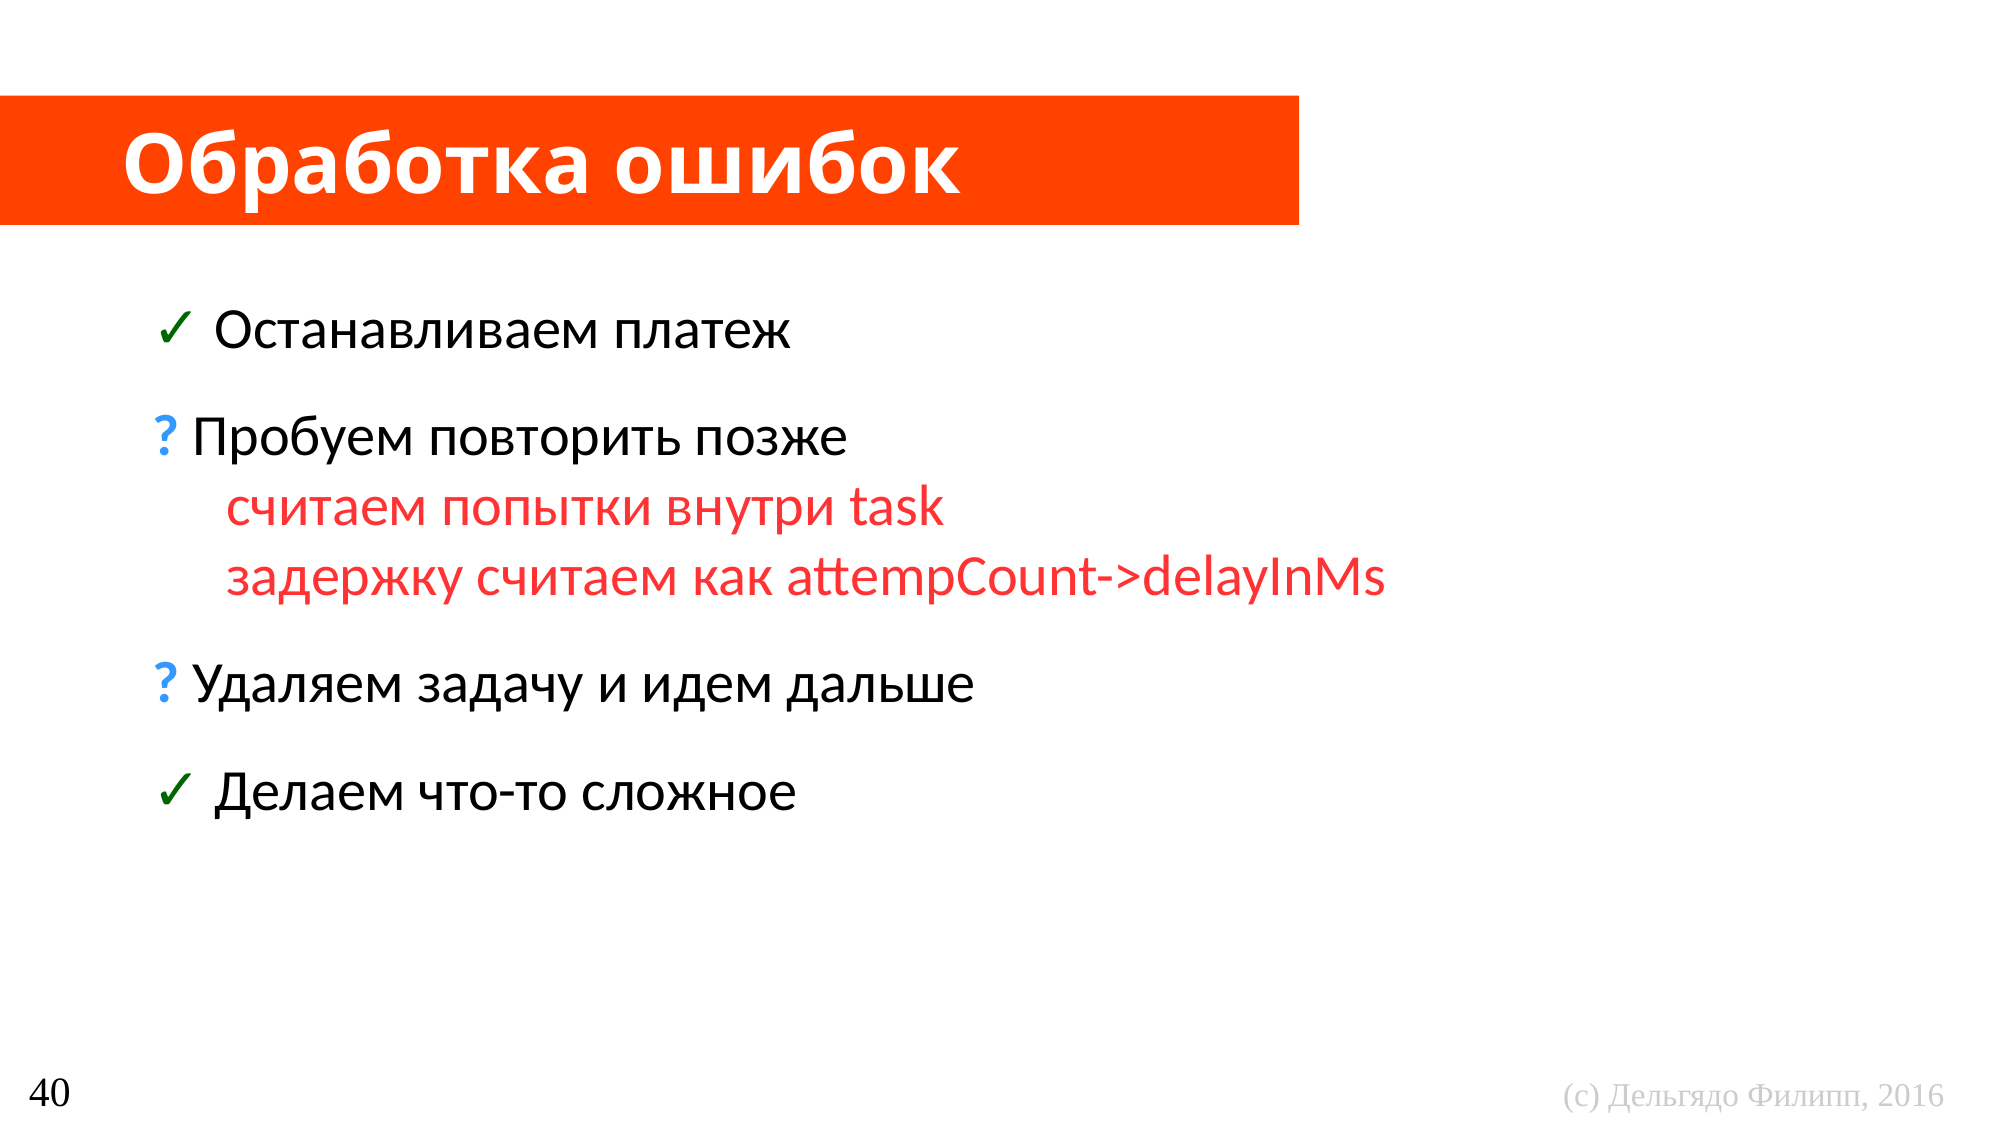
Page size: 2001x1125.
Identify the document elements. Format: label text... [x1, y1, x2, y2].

list ✓ Останавливаем платеж ? Пробуем повторить позже считаем попытки внутри task задержку считаем как attempCount->delayInMs ? Удаляем задачу и идем дальше ✓ Делаем что-то сложное [137, 282, 1863, 1014]
title Обработка ошибок [0, 95, 1300, 225]
